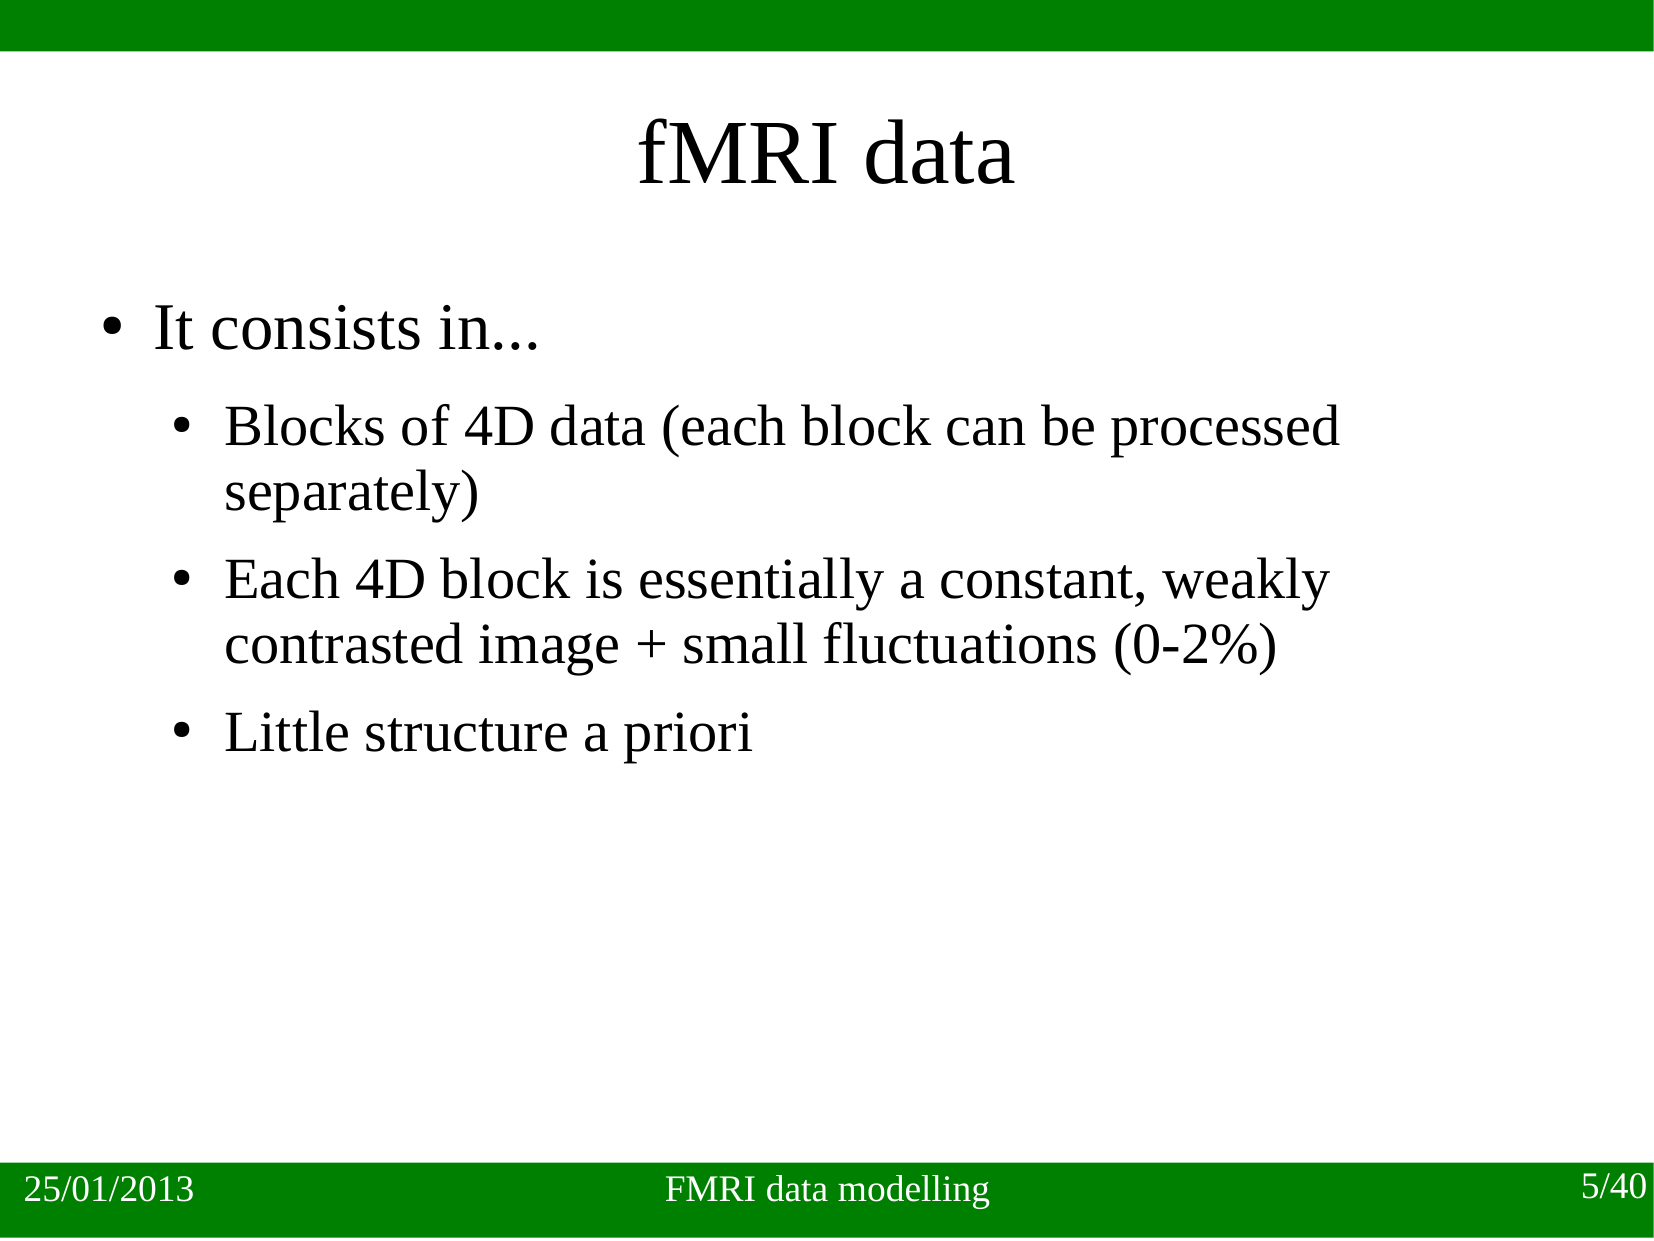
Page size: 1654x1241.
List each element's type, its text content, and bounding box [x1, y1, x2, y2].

list It consists in... Blocks of 4D data (each block can be processed separately) Each 4D block is essentially a constant, weakly contrasted image + small fluctuations (0-2%) Little structure a priori [82, 290, 1571, 1109]
title fMRI data [82, 56, 1571, 250]
